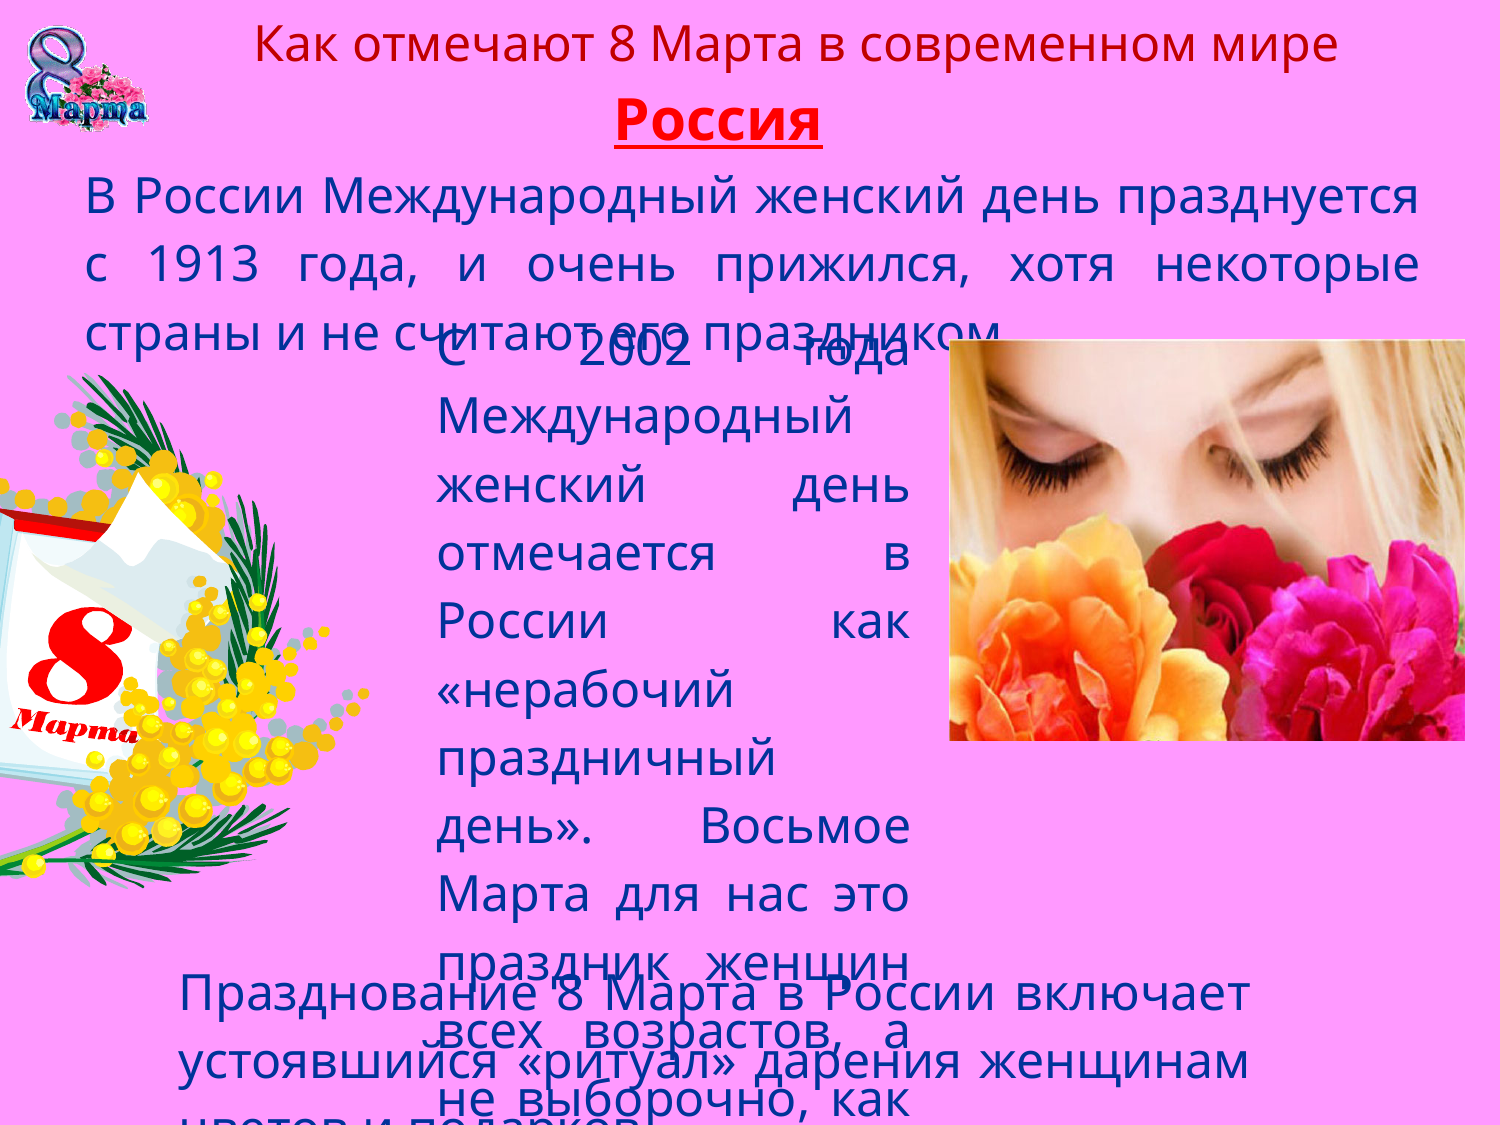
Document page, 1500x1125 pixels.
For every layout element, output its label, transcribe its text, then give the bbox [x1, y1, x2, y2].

text_box Как отмечают 8 Марта в современном мире [152, 0, 1442, 84]
text_box Россия [599, 84, 838, 152]
text_box С 2002 года Международный женский день отмечается в России как «нерабочий праздничный день». Восьмое Марта для нас это праздник женщин всех возрастов, а не выборочно, как в других странах [421, 373, 938, 949]
text_box Празднование 8 Марта в России включает устоявшийся «ритуал» дарения женщинам цветов и подарков [163, 949, 1360, 1125]
picture [0, 359, 411, 958]
picture [949, 339, 1465, 741]
text_box В России Международный женский день празднуется с 1913 года, и очень прижился, хотя некоторые страны и не считают его праздником [70, 152, 1442, 373]
